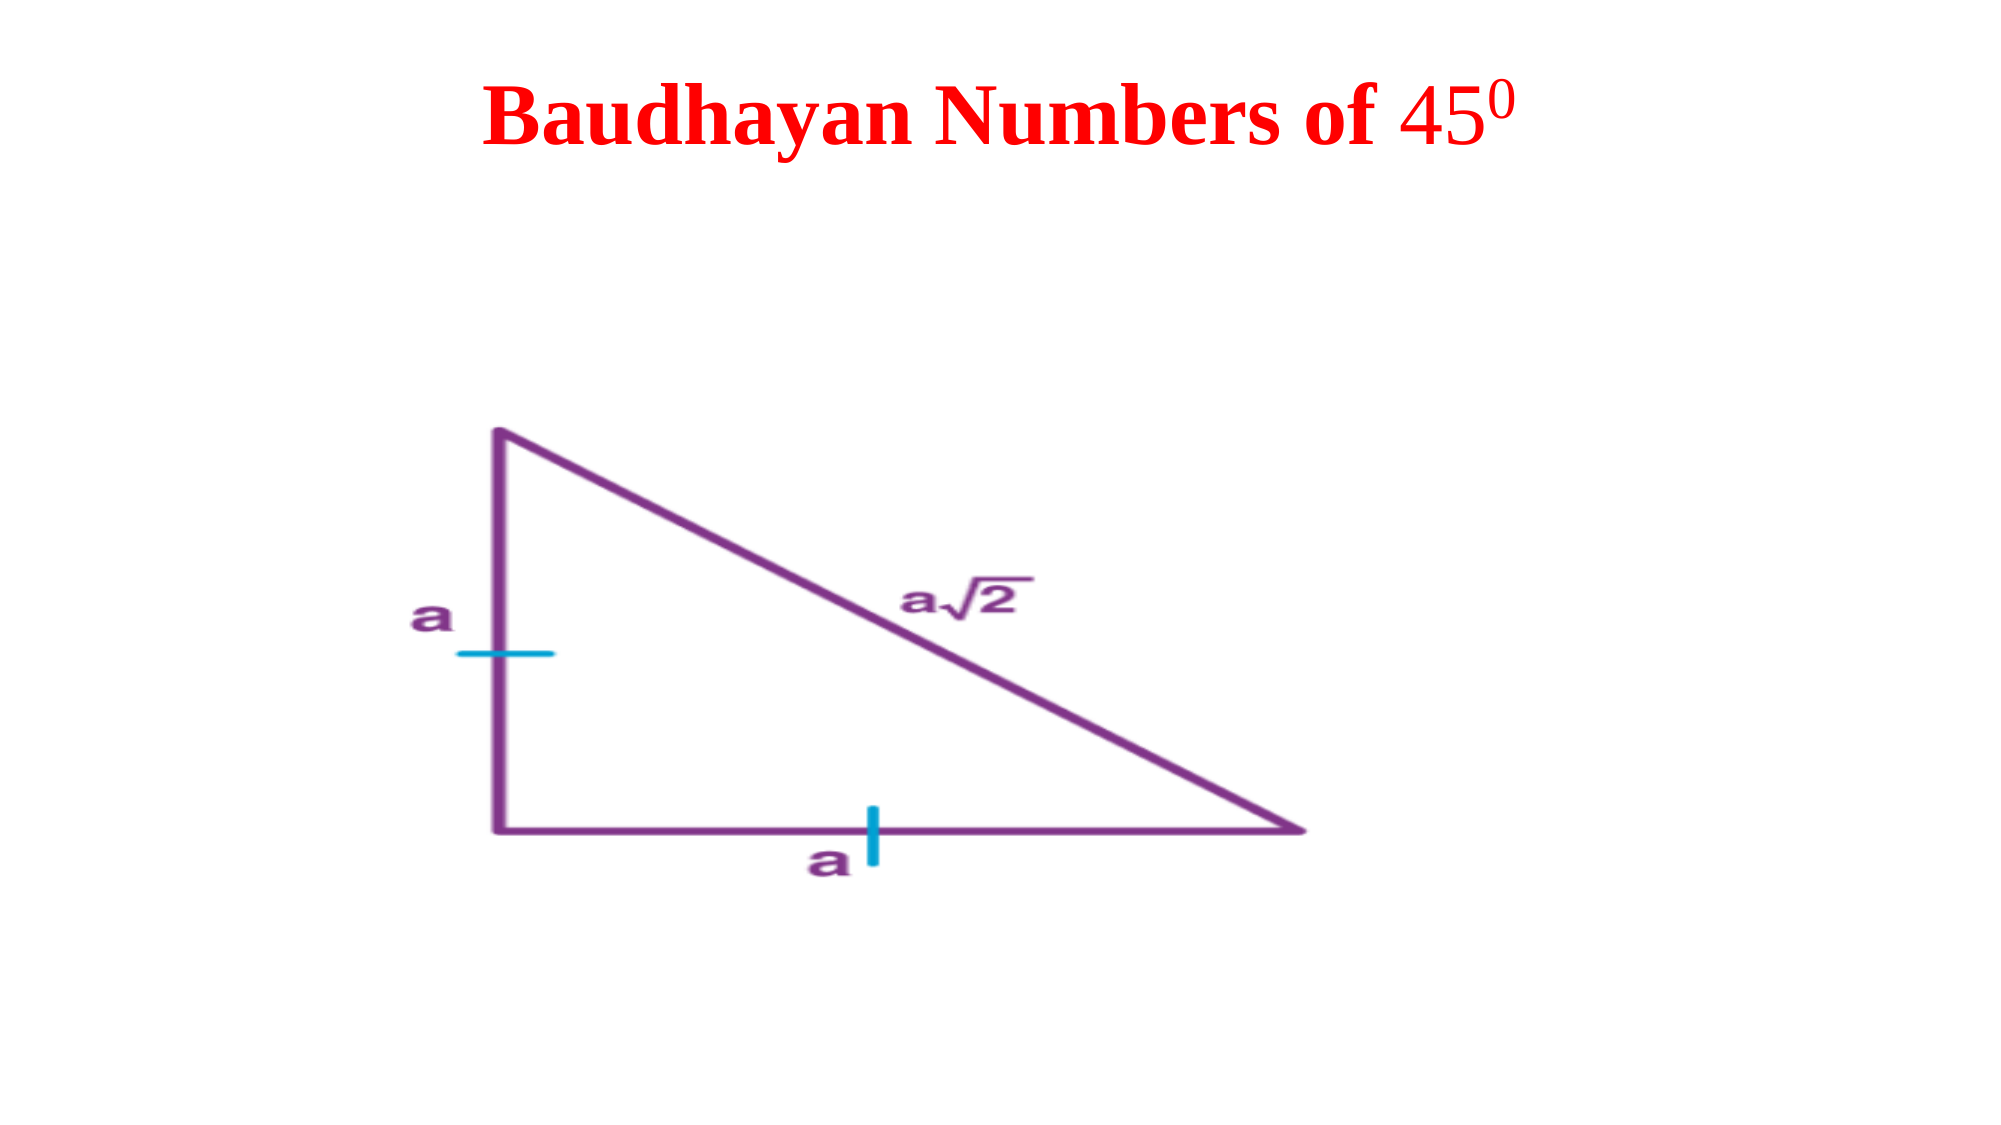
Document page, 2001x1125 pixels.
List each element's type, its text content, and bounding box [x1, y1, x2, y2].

title Baudhayan Numbers of 450 [137, 59, 1863, 278]
picture [223, 375, 1588, 898]
